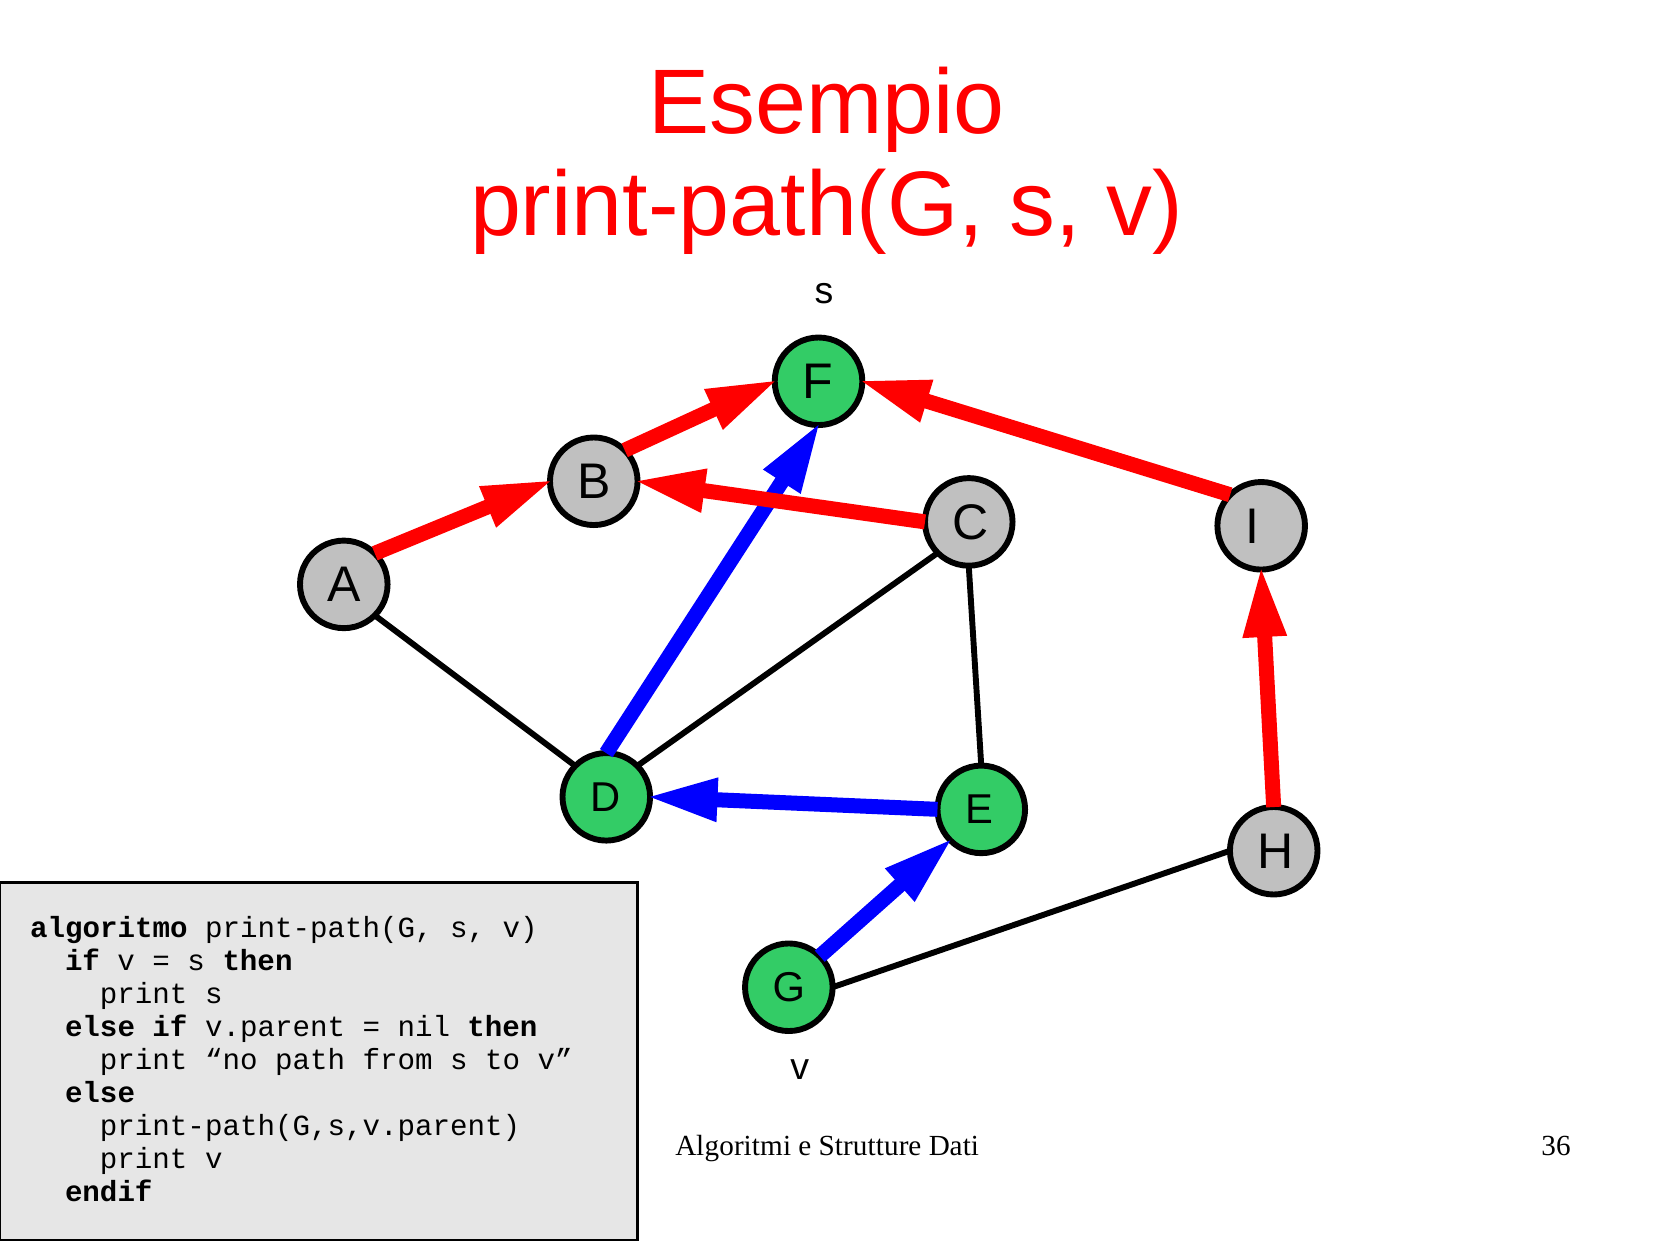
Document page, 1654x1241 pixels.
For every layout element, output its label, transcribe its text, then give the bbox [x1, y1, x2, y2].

text_box G [745, 943, 833, 1032]
text_box v [775, 1038, 825, 1096]
text_box C [925, 478, 1013, 566]
text_box B [550, 437, 638, 526]
title Esempio print-path(G, s, v) [82, 49, 1571, 257]
text_box H [1230, 807, 1318, 895]
text_box F [774, 337, 863, 426]
text_box A [300, 540, 388, 629]
text_box s [799, 262, 849, 320]
text_box I [1217, 482, 1306, 570]
text_box E [938, 765, 1026, 854]
text_box D [562, 753, 651, 841]
text_box algoritmo print-path(G, s, v) if v = s then print s else if v.parent = nil then print “no path from s to v” else print-path(G,s,v.parent) print v endif [0, 882, 638, 1241]
